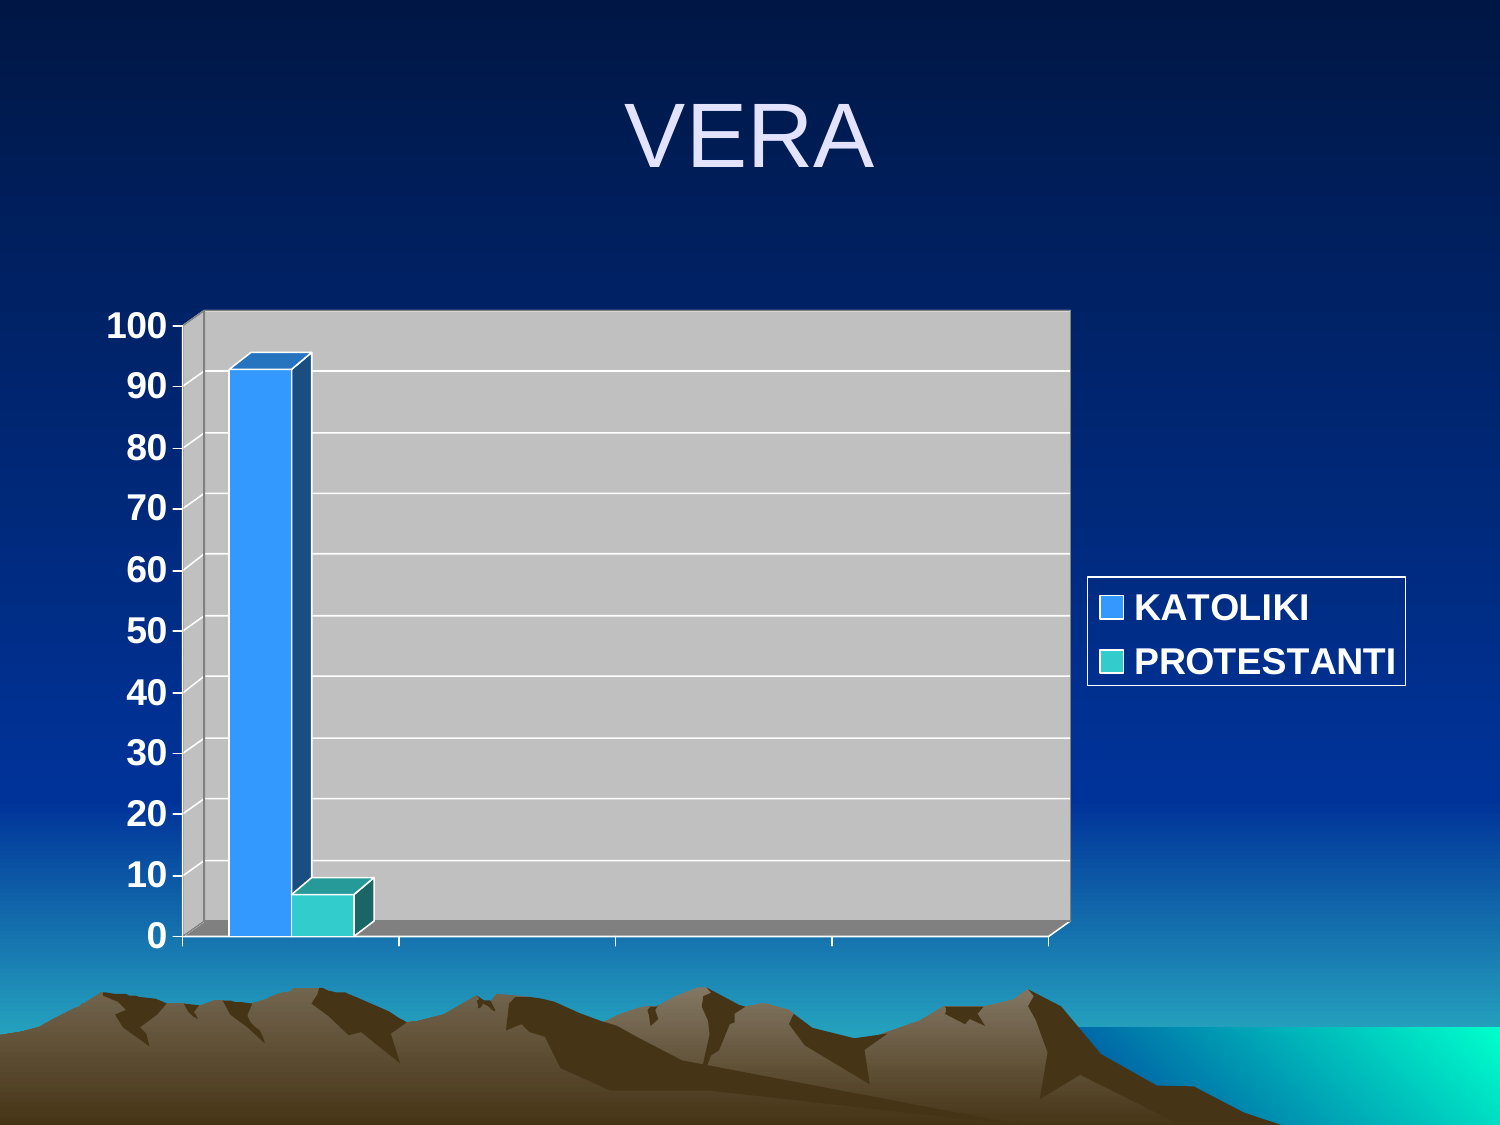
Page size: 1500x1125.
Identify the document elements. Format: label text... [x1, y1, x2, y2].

title VERA [75, 37, 1425, 225]
picture [75, 262, 1421, 1000]
